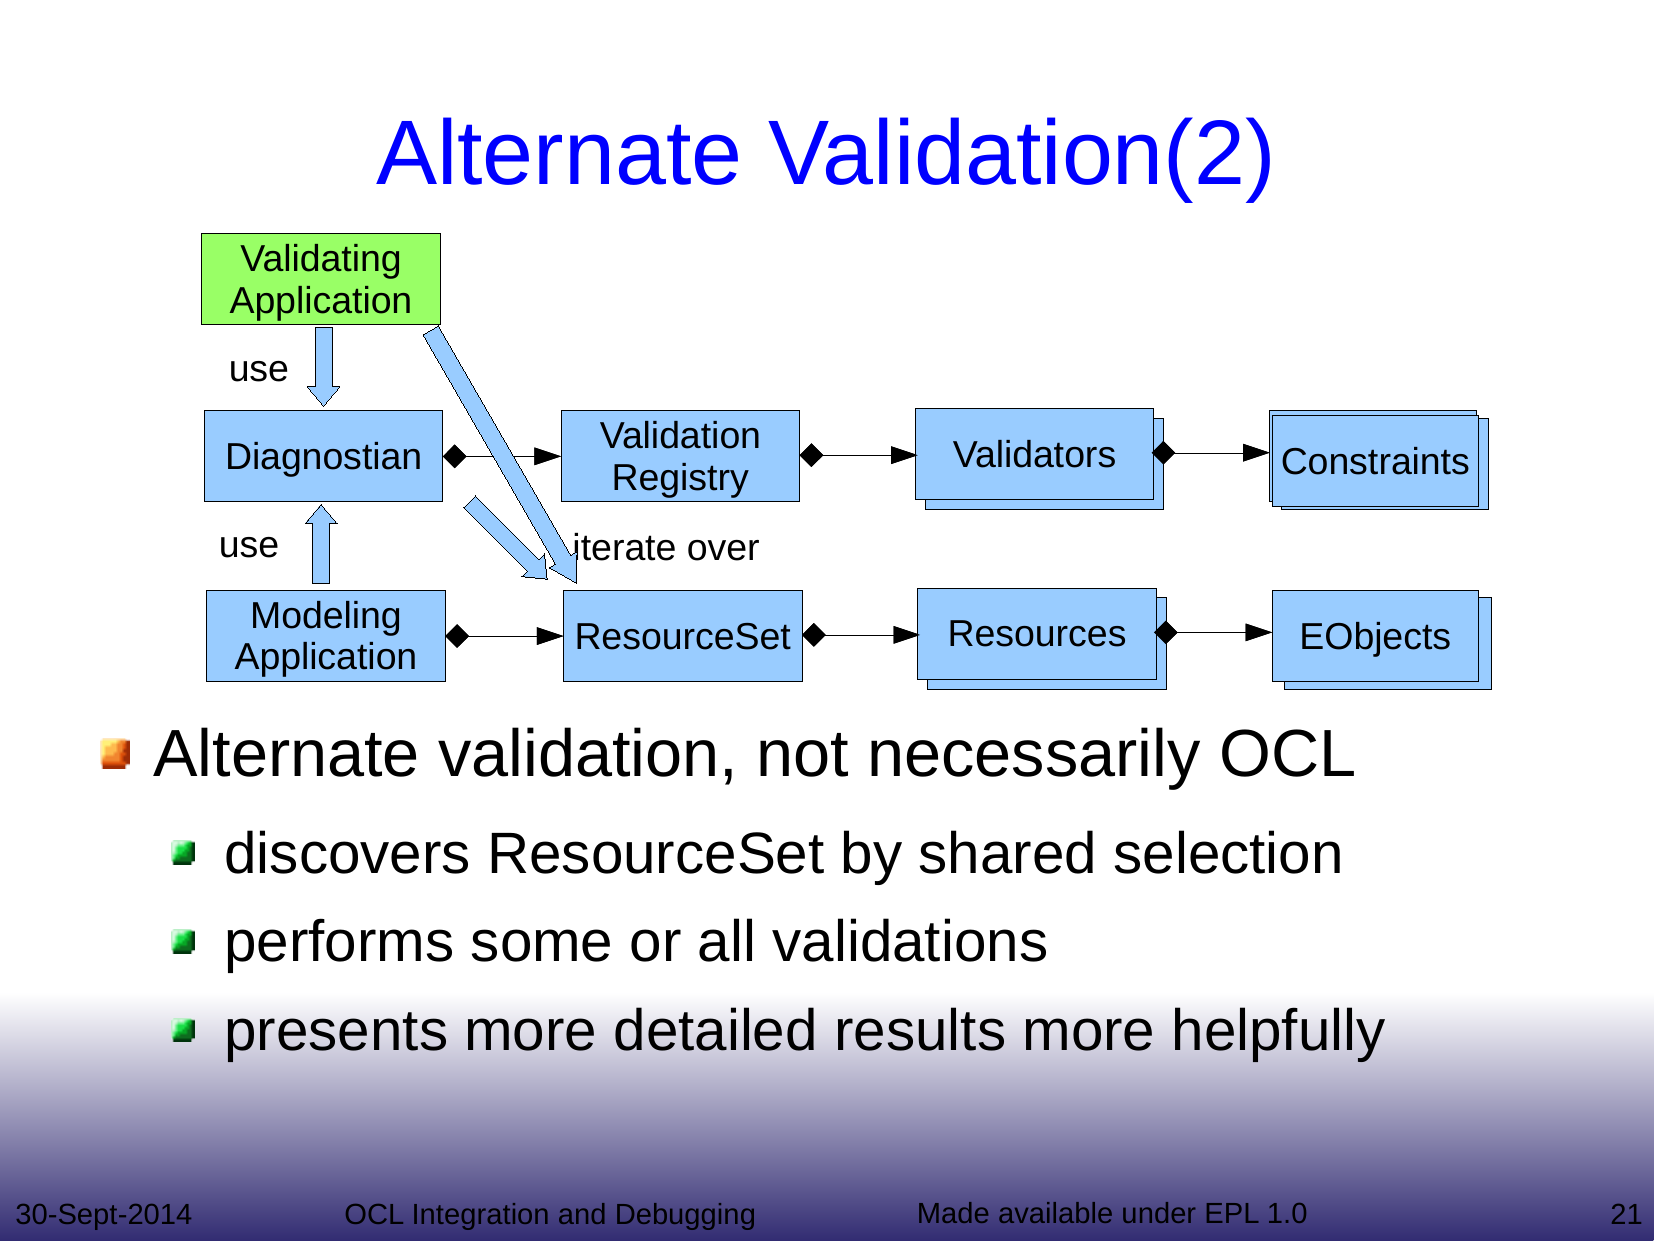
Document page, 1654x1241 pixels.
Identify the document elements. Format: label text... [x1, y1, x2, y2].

text_box Diagnostian [204, 410, 443, 502]
text_box [463, 495, 548, 580]
text_box EObjects [1269, 410, 1477, 502]
text_box Validators [915, 408, 1154, 500]
text_box [423, 325, 578, 584]
list Alternate validation, not necessarily OCL discovers ResourceSet by shared selection performs some or all validations presents more detailed results more helpfully [82, 716, 1571, 1161]
title Alternate Validation(2) [82, 49, 1571, 257]
text_box use [214, 339, 304, 397]
text_box EObjects [1281, 418, 1489, 510]
text_box [305, 504, 338, 584]
text_box Validation Registry [561, 410, 800, 502]
text_box iterate over [557, 518, 775, 576]
text_box EObjects [1272, 590, 1479, 682]
text_box Constraints [1272, 415, 1479, 507]
text_box Resources [917, 588, 1157, 680]
text_box Resources [1157, 597, 1167, 628]
text_box use [204, 516, 295, 574]
text_box EObjects [1284, 597, 1492, 690]
text_box Modeling Application [206, 590, 446, 682]
text_box ResourceSet [563, 590, 803, 682]
text_box Resources [927, 637, 1167, 690]
text_box [307, 327, 340, 407]
text_box Resources [925, 457, 1164, 510]
text_box Validating Application [201, 233, 441, 325]
text_box Resources [1154, 418, 1164, 449]
